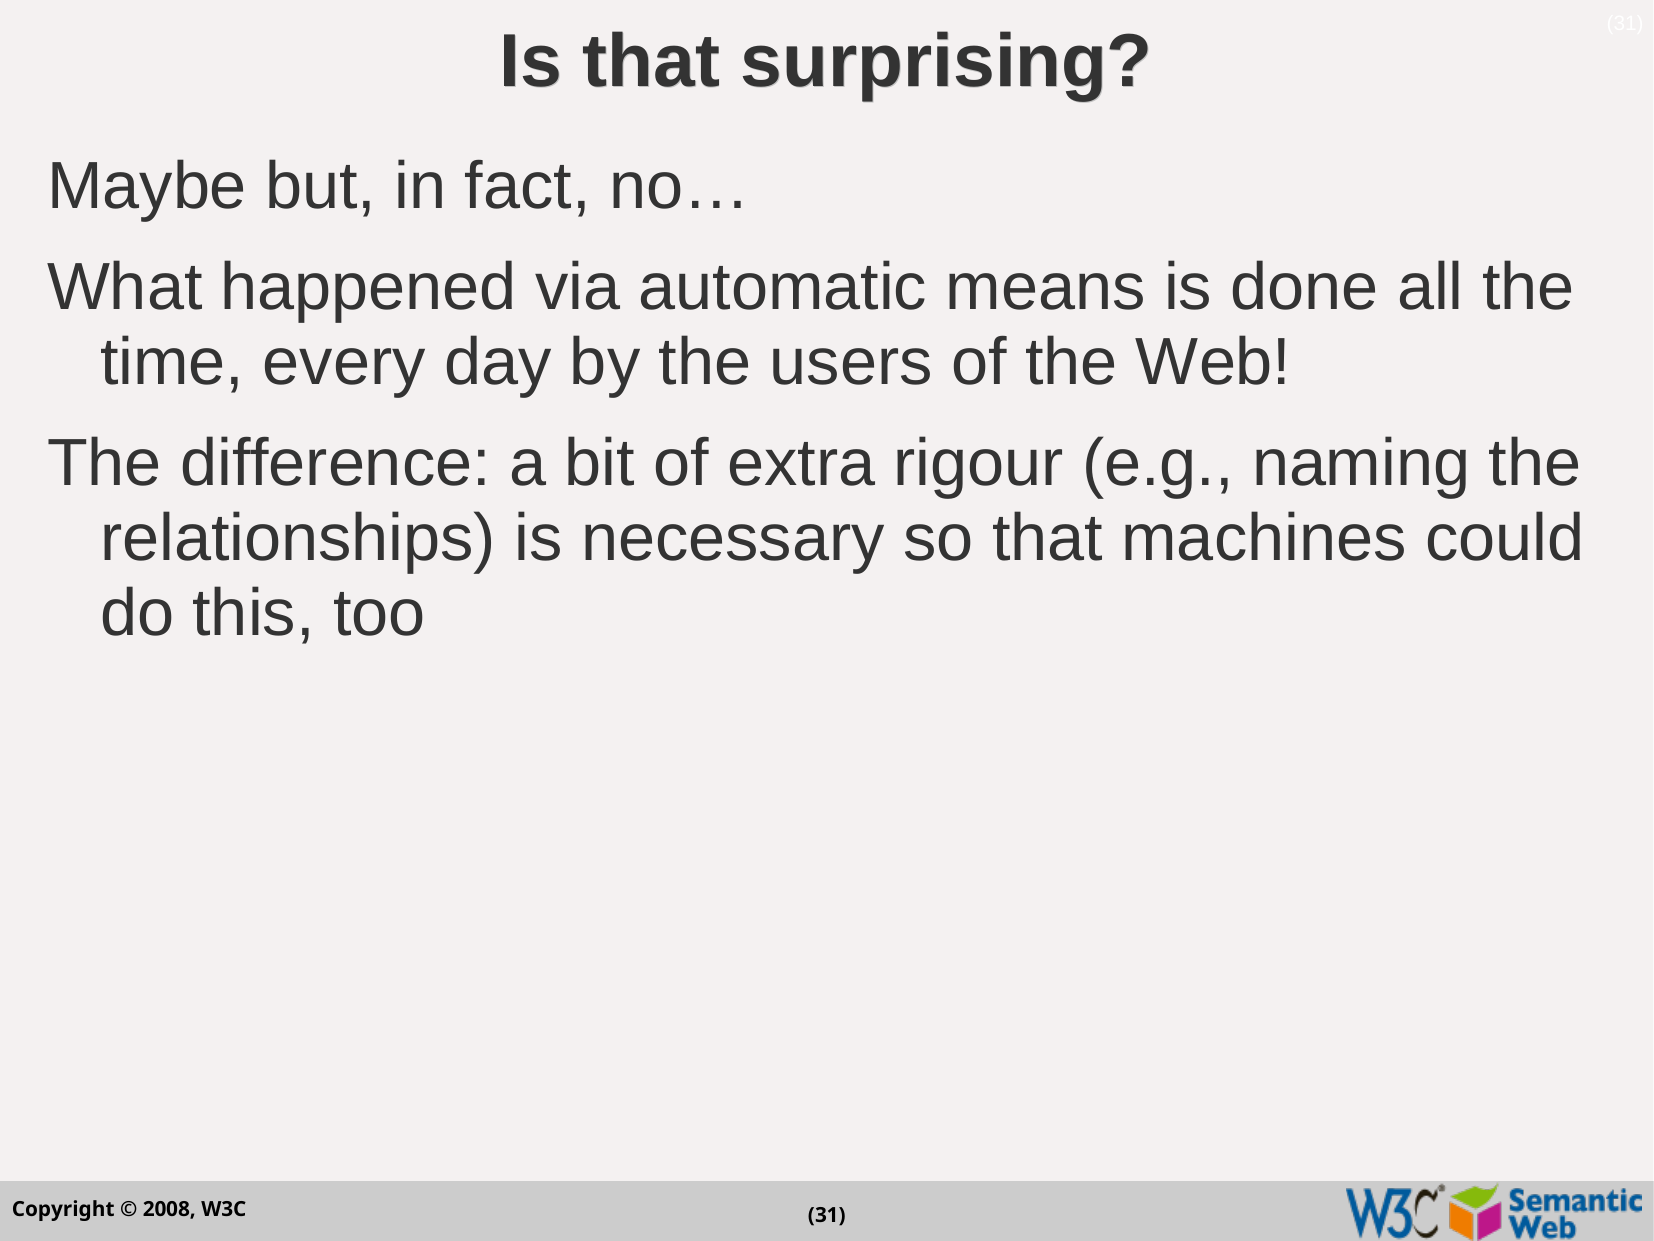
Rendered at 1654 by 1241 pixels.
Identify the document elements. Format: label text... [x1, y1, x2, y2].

picture [1346, 1181, 1642, 1241]
title Is that surprising? [0, 0, 1654, 119]
list Maybe but, in fact, no… What happened via automatic means is done all the time, every day by the users of the Web! The difference: a bit of extra rigour (e.g., naming the relationships) is necessary so that machines could do this, too [29, 147, 1624, 1134]
